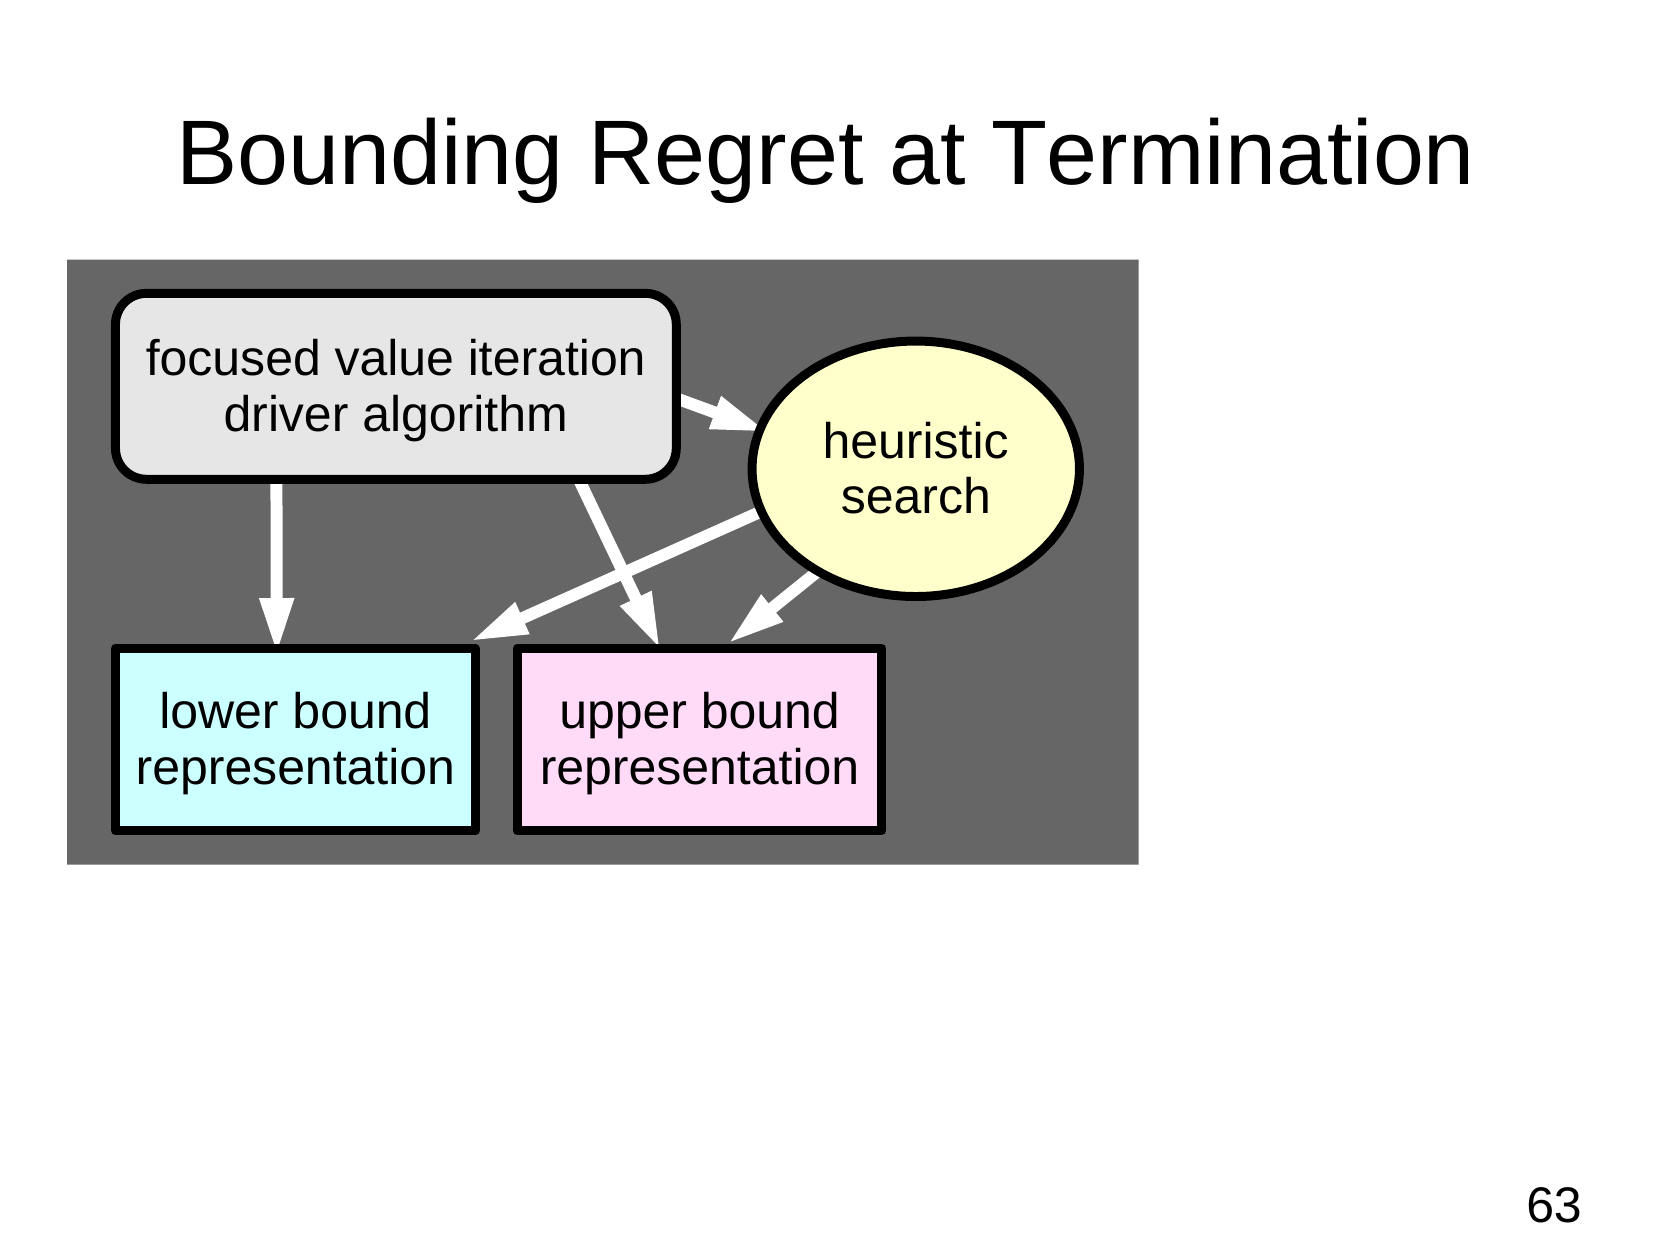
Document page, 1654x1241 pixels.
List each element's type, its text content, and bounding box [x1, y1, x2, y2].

title Bounding Regret at Termination [82, 56, 1571, 250]
text_box heuristic search [752, 341, 1080, 597]
text_box focused value iteration driver algorithm [115, 293, 677, 480]
text_box lower bound representation [115, 648, 476, 831]
text_box [67, 259, 1139, 865]
text_box upper bound representation [517, 648, 882, 831]
